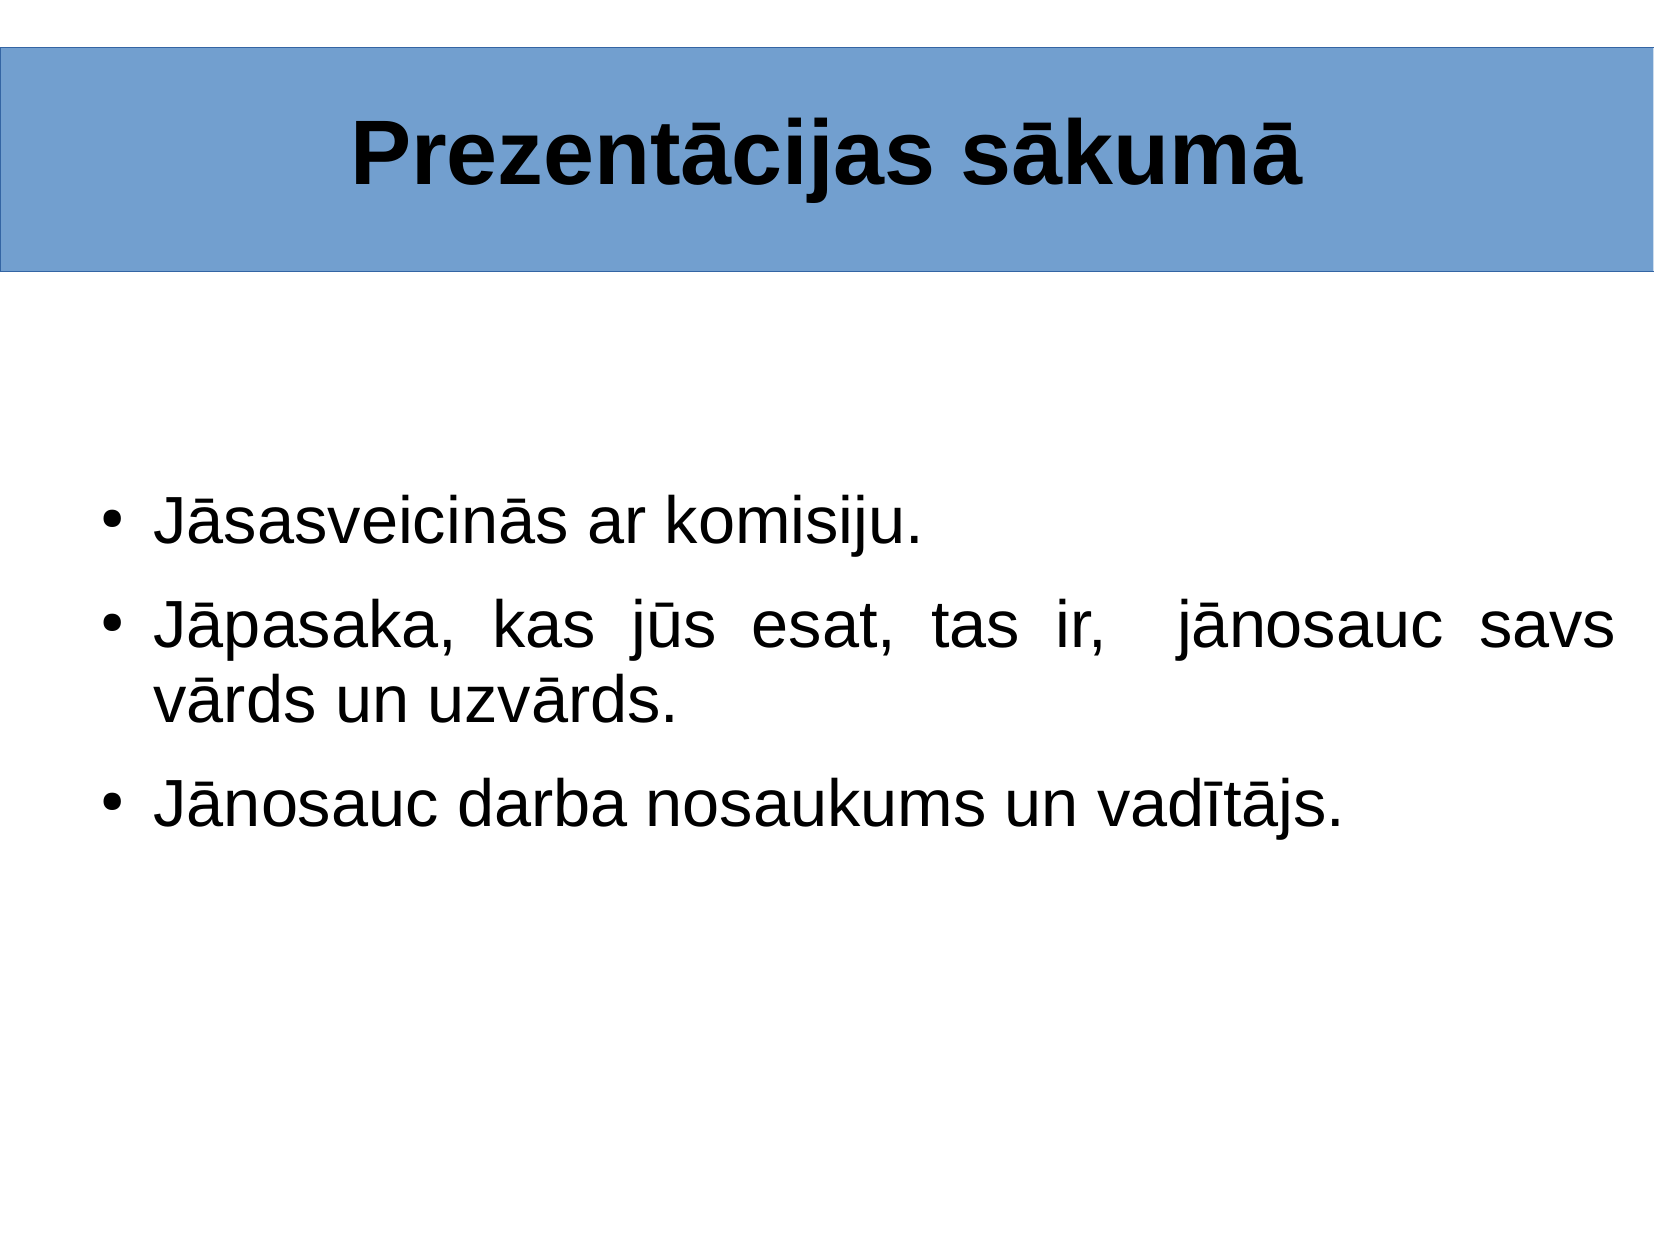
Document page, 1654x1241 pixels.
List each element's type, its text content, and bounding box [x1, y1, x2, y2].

list Jāsasveicinās ar komisiju. Jāpasaka, kas jūs esat, tas ir, jānosauc savs vārds un uzvārds. Jānosauc darba nosaukums un vadītājs. [82, 378, 1619, 1099]
text_box [0, 47, 1654, 272]
title Prezentācijas sākumā [82, 49, 1571, 257]
